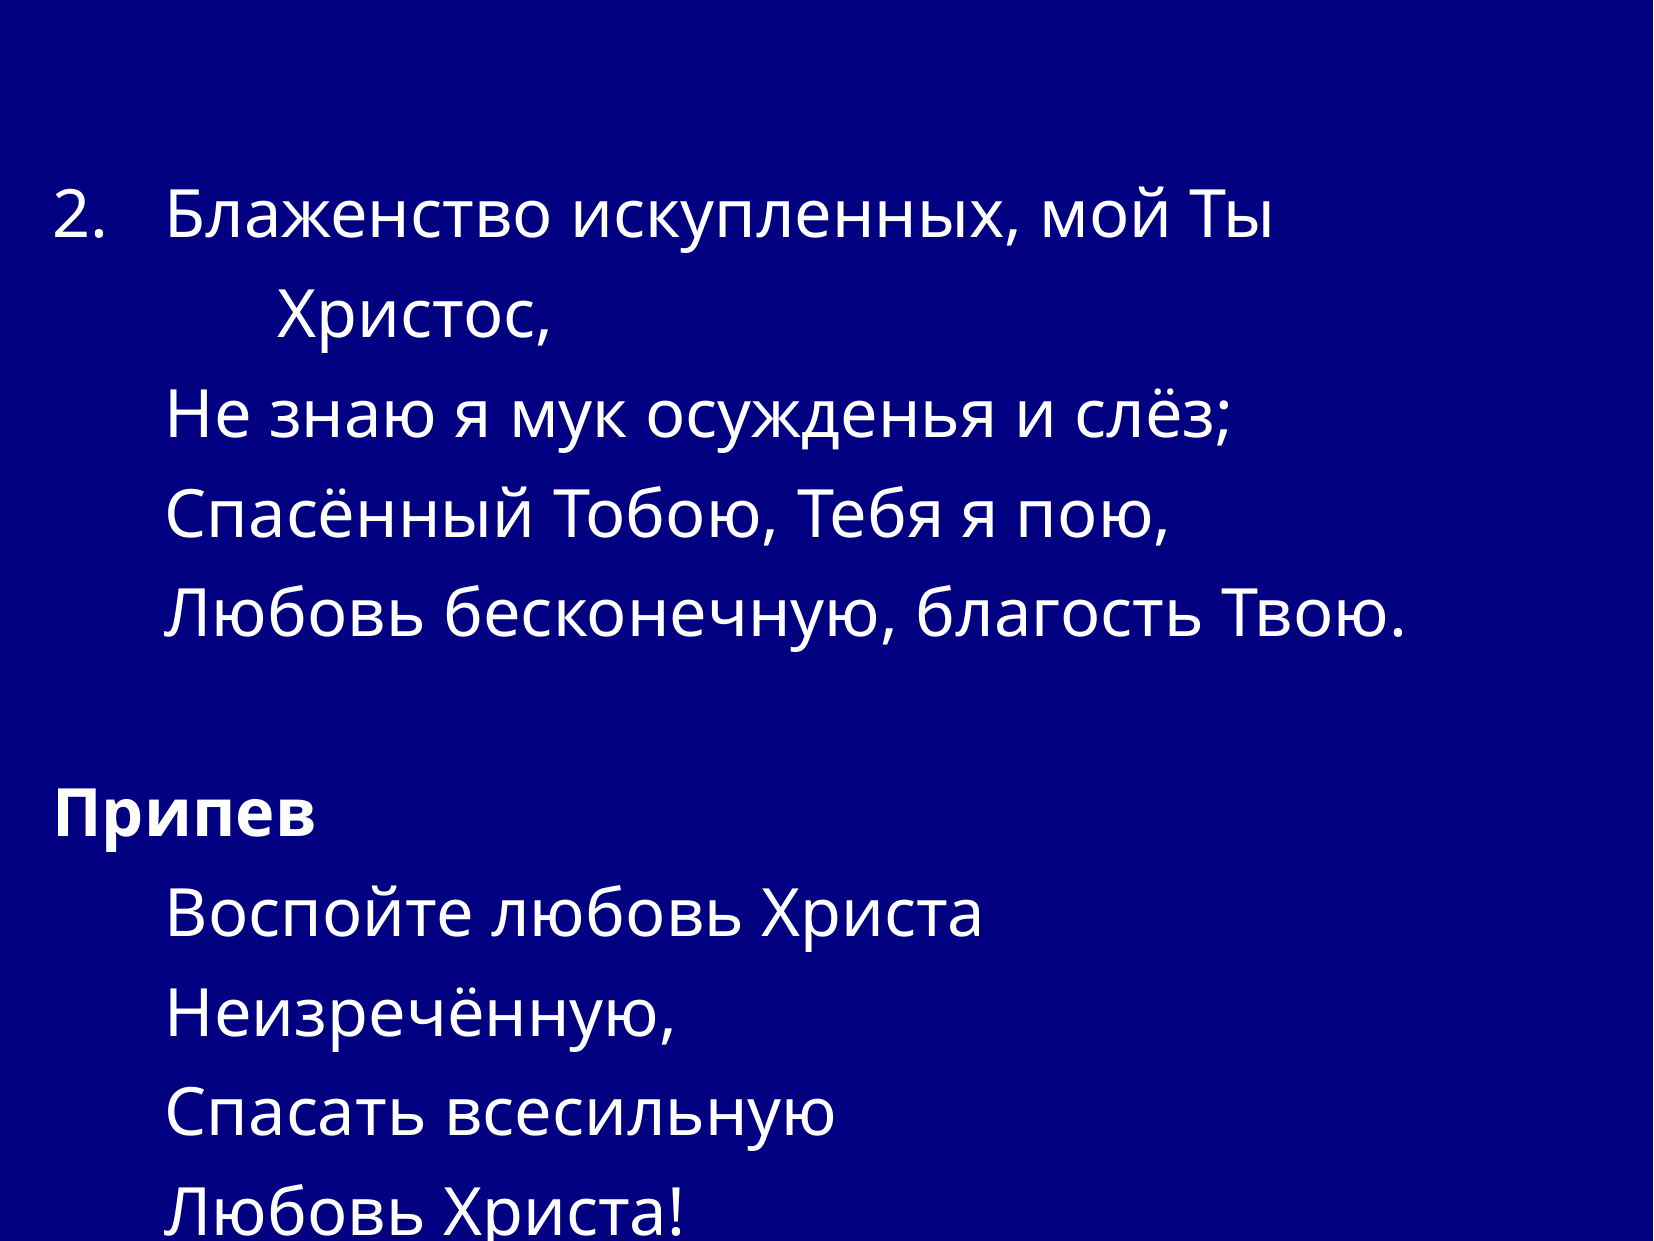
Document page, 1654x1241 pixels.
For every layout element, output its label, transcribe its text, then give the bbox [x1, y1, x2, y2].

text_box 2. Блаженство искупленных, мой Ты Христос, Не знаю я мук осужденья и слёз; Спасённый Тобою, Тебя я пою, Любовь бесконечную, благость Твою. Припев Воспойте любовь Христа Неизречённую, Спасать всесильную Любовь Христа! [37, 150, 1576, 1163]
